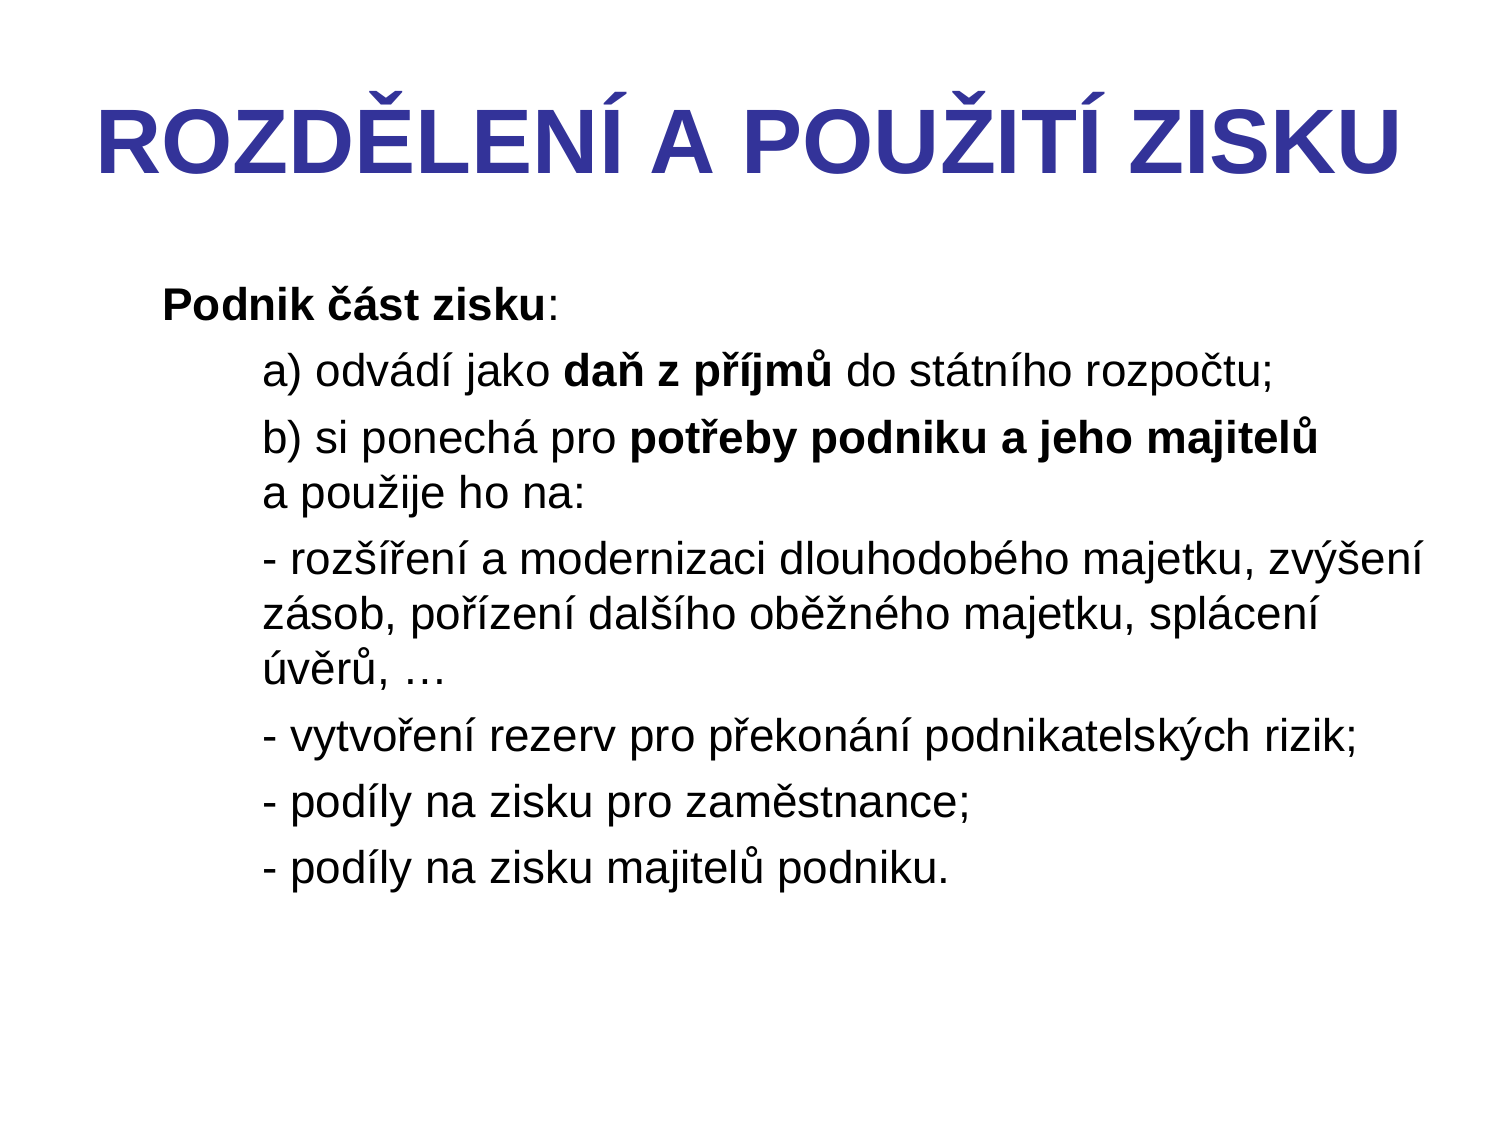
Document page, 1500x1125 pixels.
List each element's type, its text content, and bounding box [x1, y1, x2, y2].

list Podnik část zisku: a) odvádí jako daň z příjmů do státního rozpočtu; b) si ponechá pro potřeby podniku a jeho majitelů a použije ho na: - rozšíření a modernizaci dlouhodobého majetku, zvýšení zásob, pořízení dalšího oběžného majetku, splácení úvěrů, … - vytvoření rezerv pro překonání podnikatelských rizik; - podíly na zisku pro zaměstnance; - podíly na zisku majitelů podniku. [147, 267, 1459, 1059]
title ROZDĚLENÍ A POUŽITÍ ZISKU [75, 42, 1426, 231]
